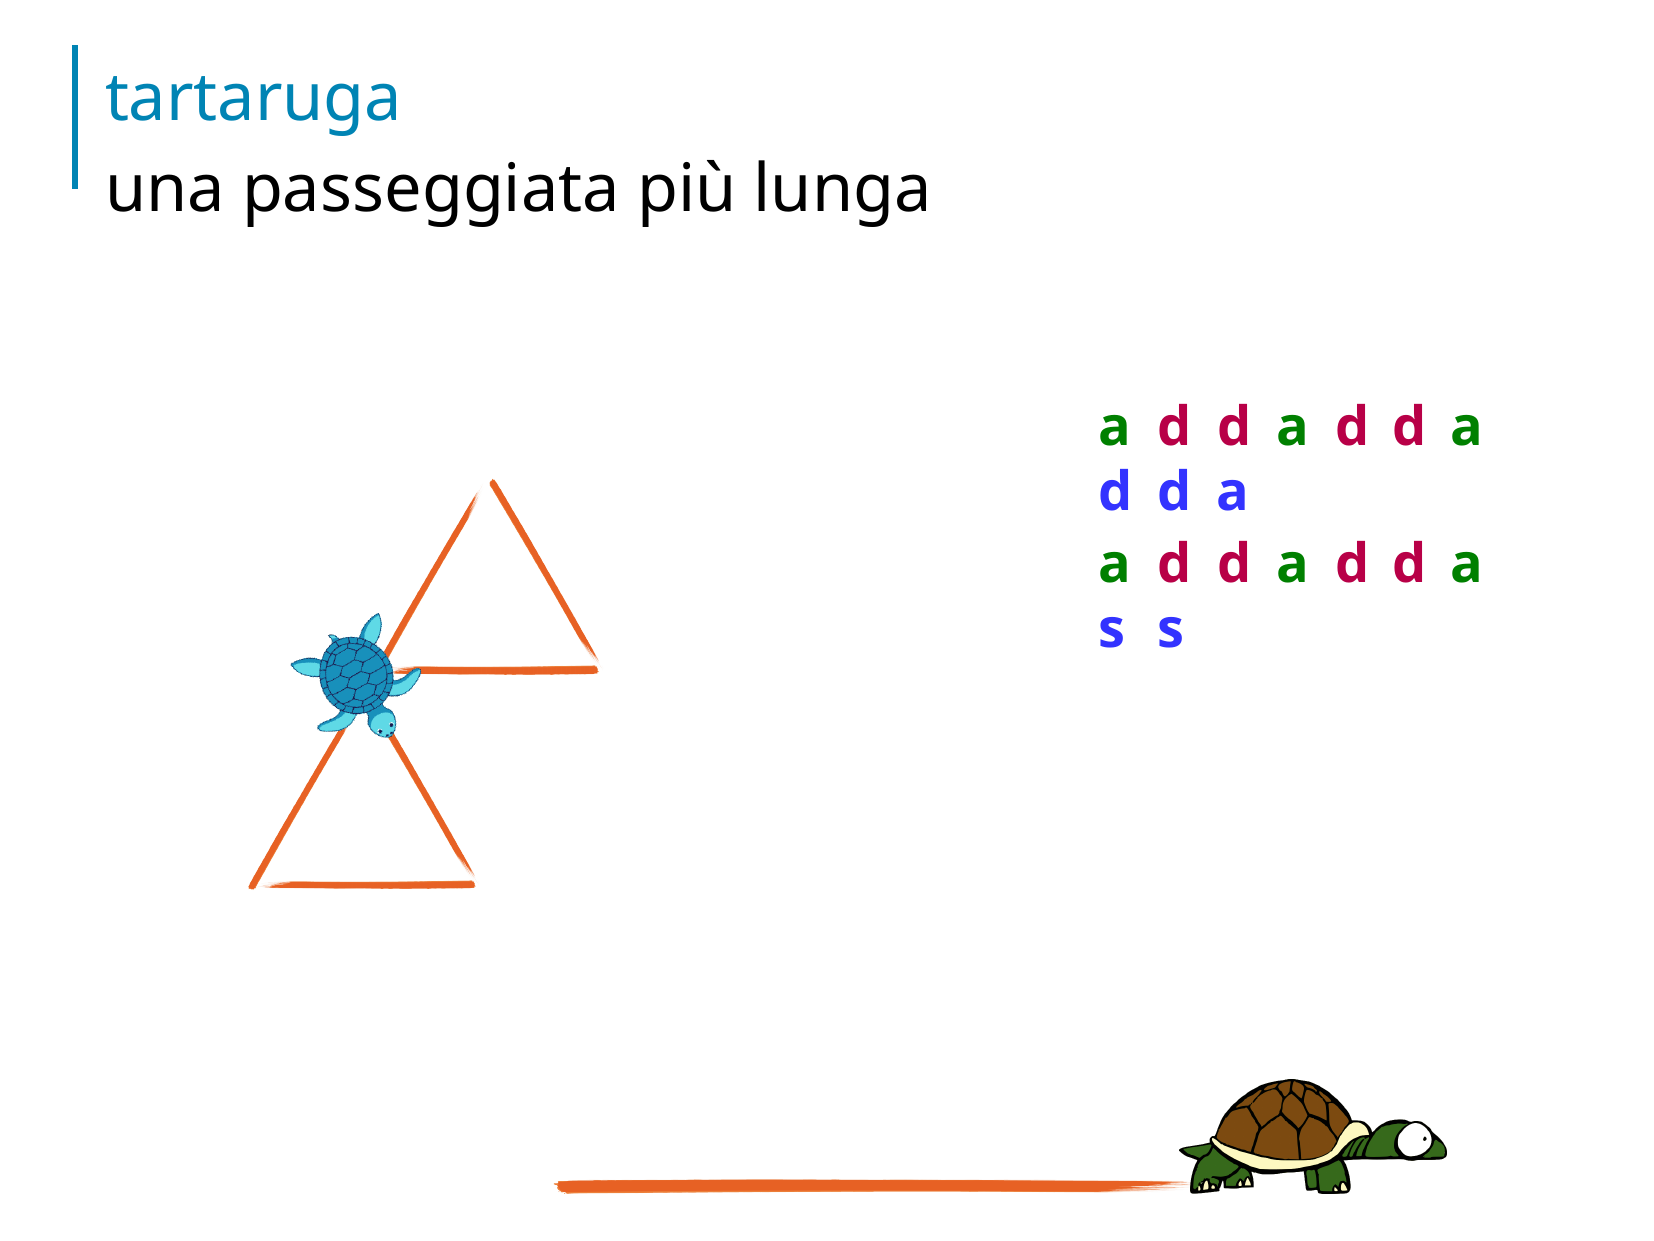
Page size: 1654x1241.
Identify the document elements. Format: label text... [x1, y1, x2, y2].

text_box d [1377, 520, 1454, 609]
text_box d [1084, 472, 1142, 537]
text_box a [1454, 384, 1512, 473]
text_box d [1202, 537, 1261, 609]
text_box a [1083, 383, 1142, 472]
text_box d [1202, 383, 1261, 472]
text_box d [1320, 383, 1397, 472]
picture [553, 1079, 1447, 1194]
title tartaruga una passeggiata più lunga [105, 49, 1571, 200]
text_box d [1142, 472, 1201, 537]
text_box a [1261, 383, 1320, 472]
text_box s [1142, 609, 1216, 674]
text_box d [1377, 384, 1454, 473]
text_box d [1142, 383, 1202, 472]
text_box s [1084, 609, 1142, 674]
text_box a [1083, 520, 1142, 609]
text_box d [1142, 537, 1202, 609]
picture [246, 477, 605, 892]
text_box a [1454, 520, 1512, 609]
text_box a [1201, 472, 1278, 537]
text_box a [1261, 520, 1320, 609]
text_box d [1320, 520, 1377, 609]
